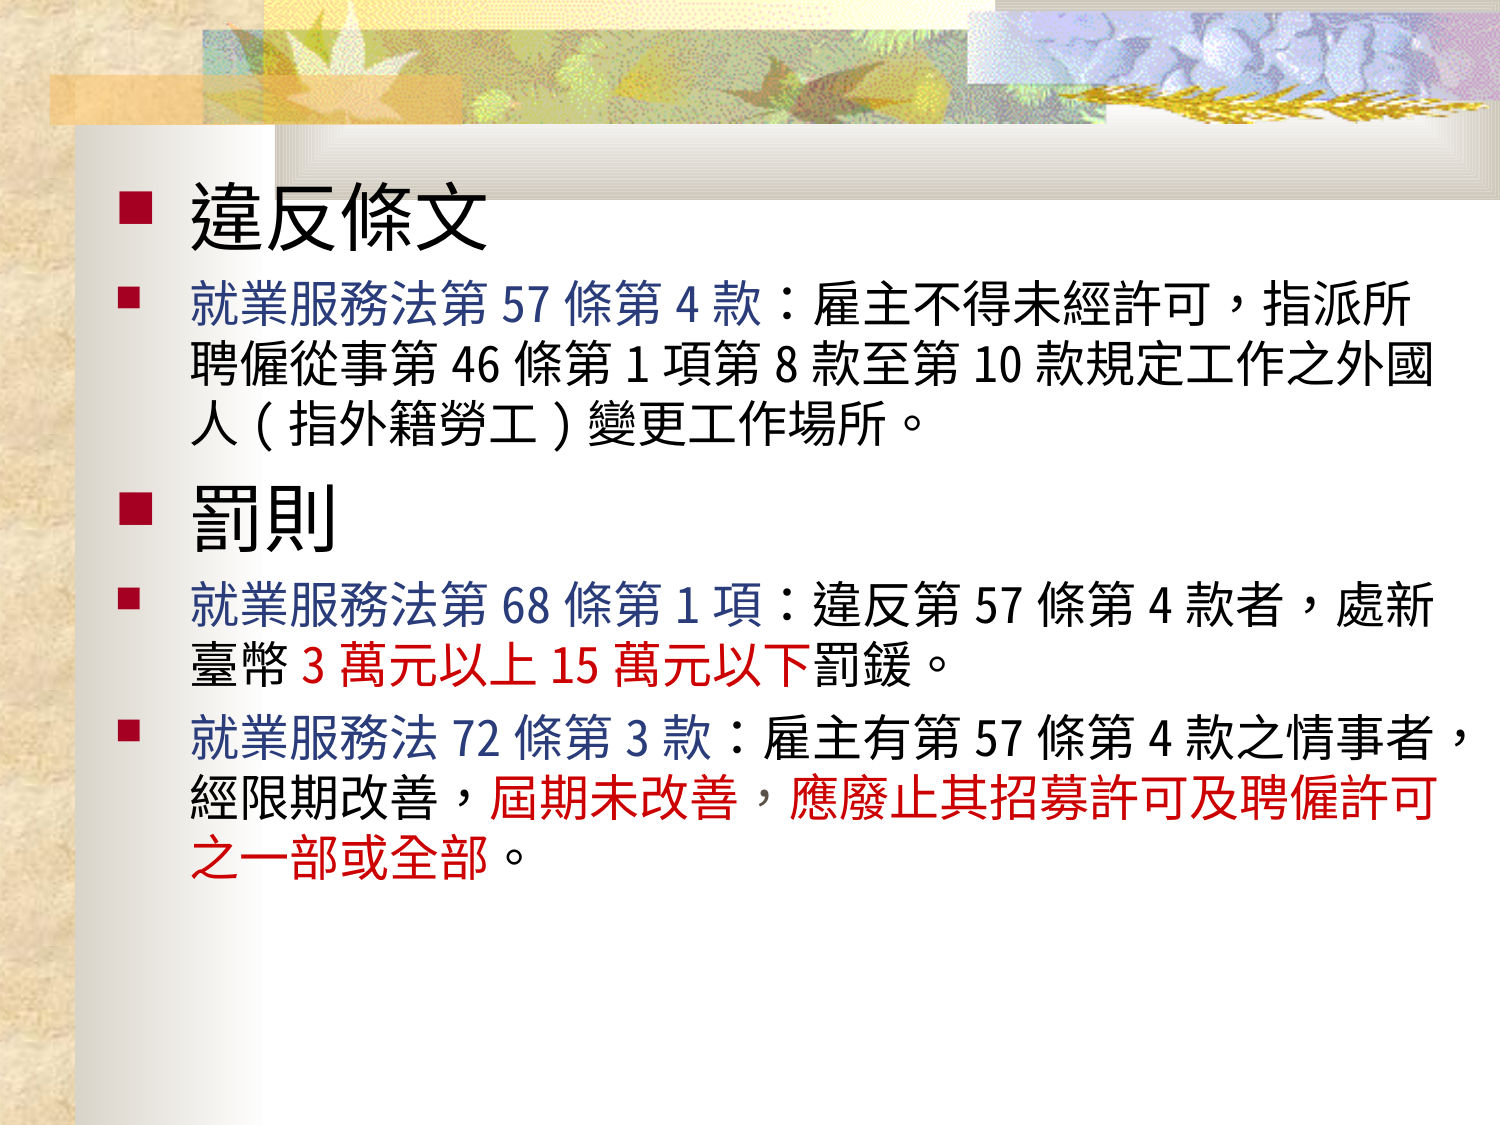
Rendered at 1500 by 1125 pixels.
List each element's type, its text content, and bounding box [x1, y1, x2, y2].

picture [0, 0, 1500, 1125]
list 違反條文 就業服務法第57條第4款：雇主不得未經許可，指派所聘僱從事第46條第1項第8款至第10款規定工作之外國人(指外籍勞工)變更工作場所。 罰則 就業服務法第68條第1項：違反第57條第4款者，處新臺幣3萬元以上15萬元以下罰鍰。 就業服務法72條第3款：雇主有第57條第4款之情事者，經限期改善，屆期未改善，應廢止其招募許可及聘僱許可之一部或全部。 [99, 162, 1463, 1075]
